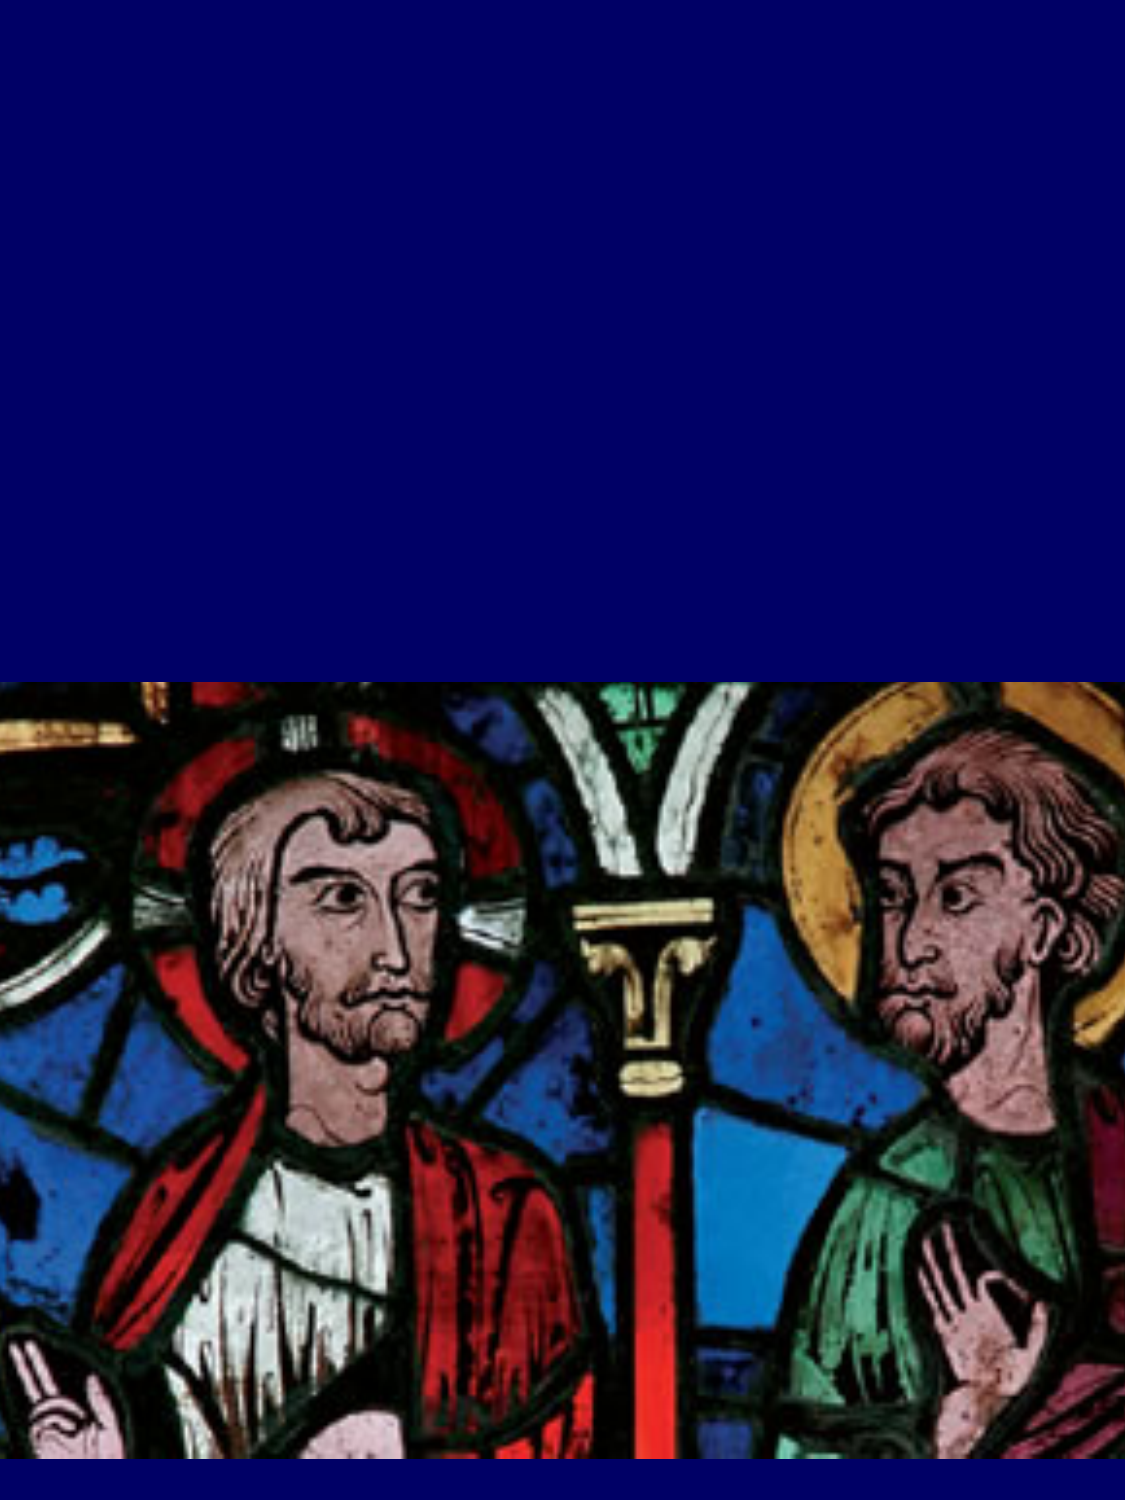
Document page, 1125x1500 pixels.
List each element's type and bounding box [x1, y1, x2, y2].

picture [0, 682, 1125, 1459]
